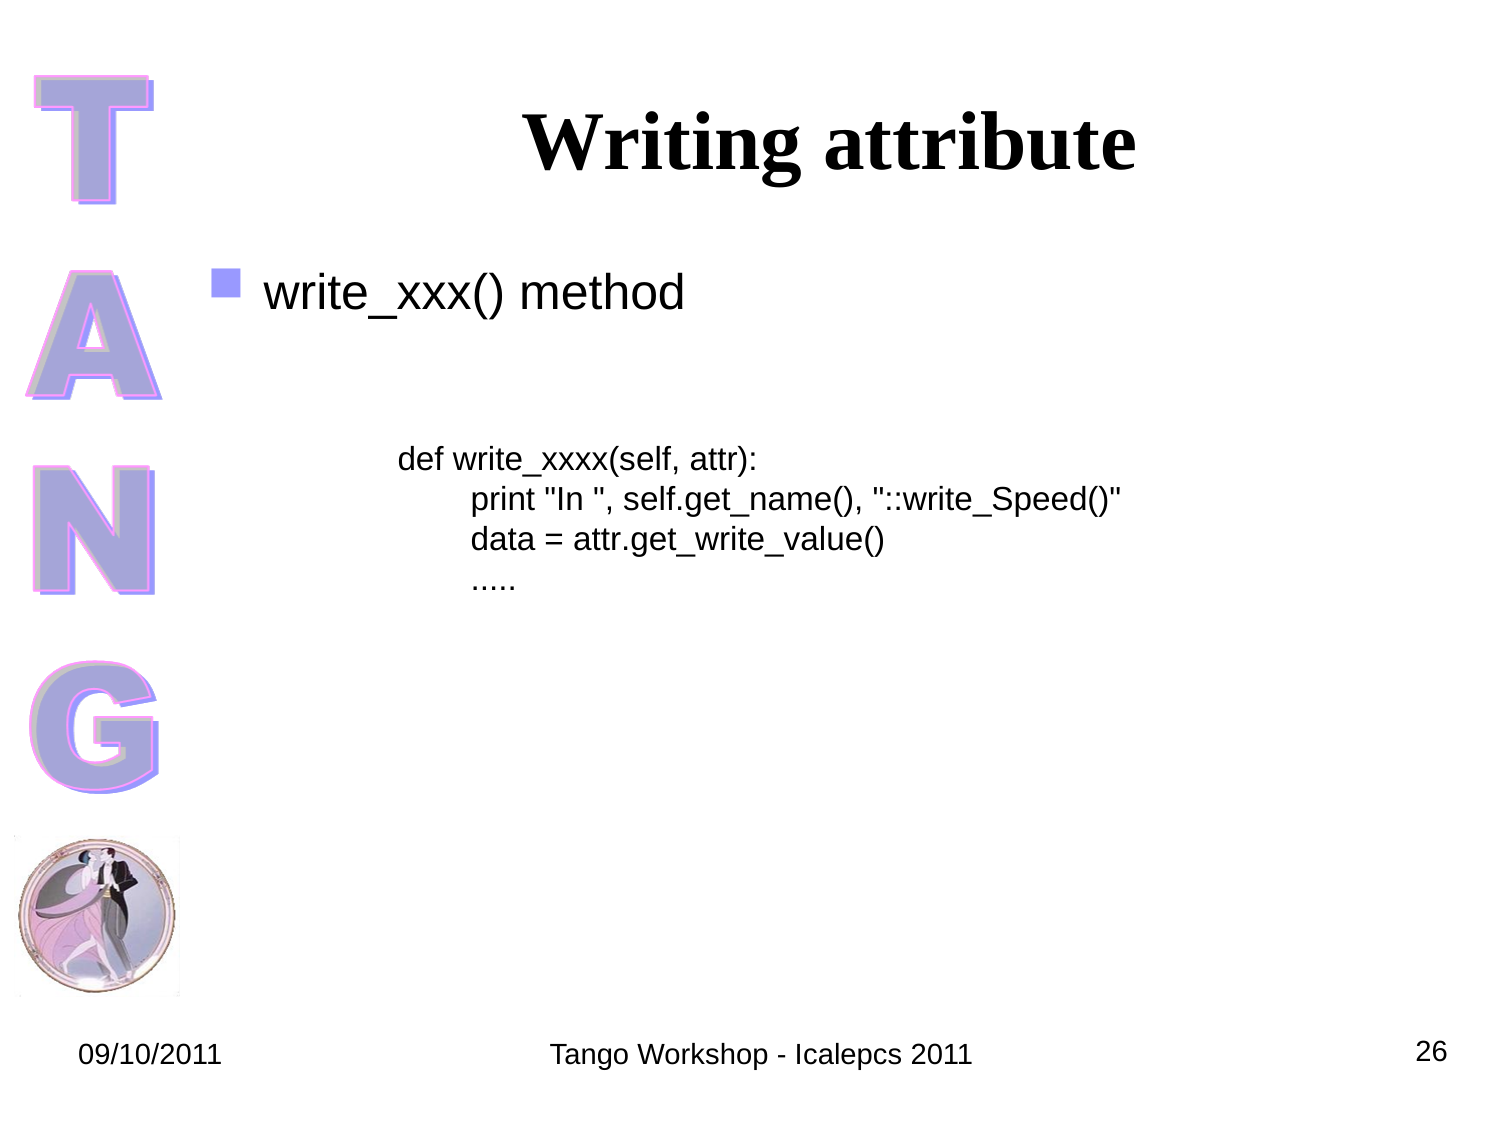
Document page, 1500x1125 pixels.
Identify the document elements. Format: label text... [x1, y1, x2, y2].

picture [13, 74, 184, 1001]
text_box def write_xxxx(self, attr): print "In ", self.get_name(), "::write_Speed()" data = attr.get_write_value() ..... [382, 430, 1138, 605]
list write_xxx() method [192, 252, 1468, 352]
title Writing attribute [192, 74, 1468, 199]
